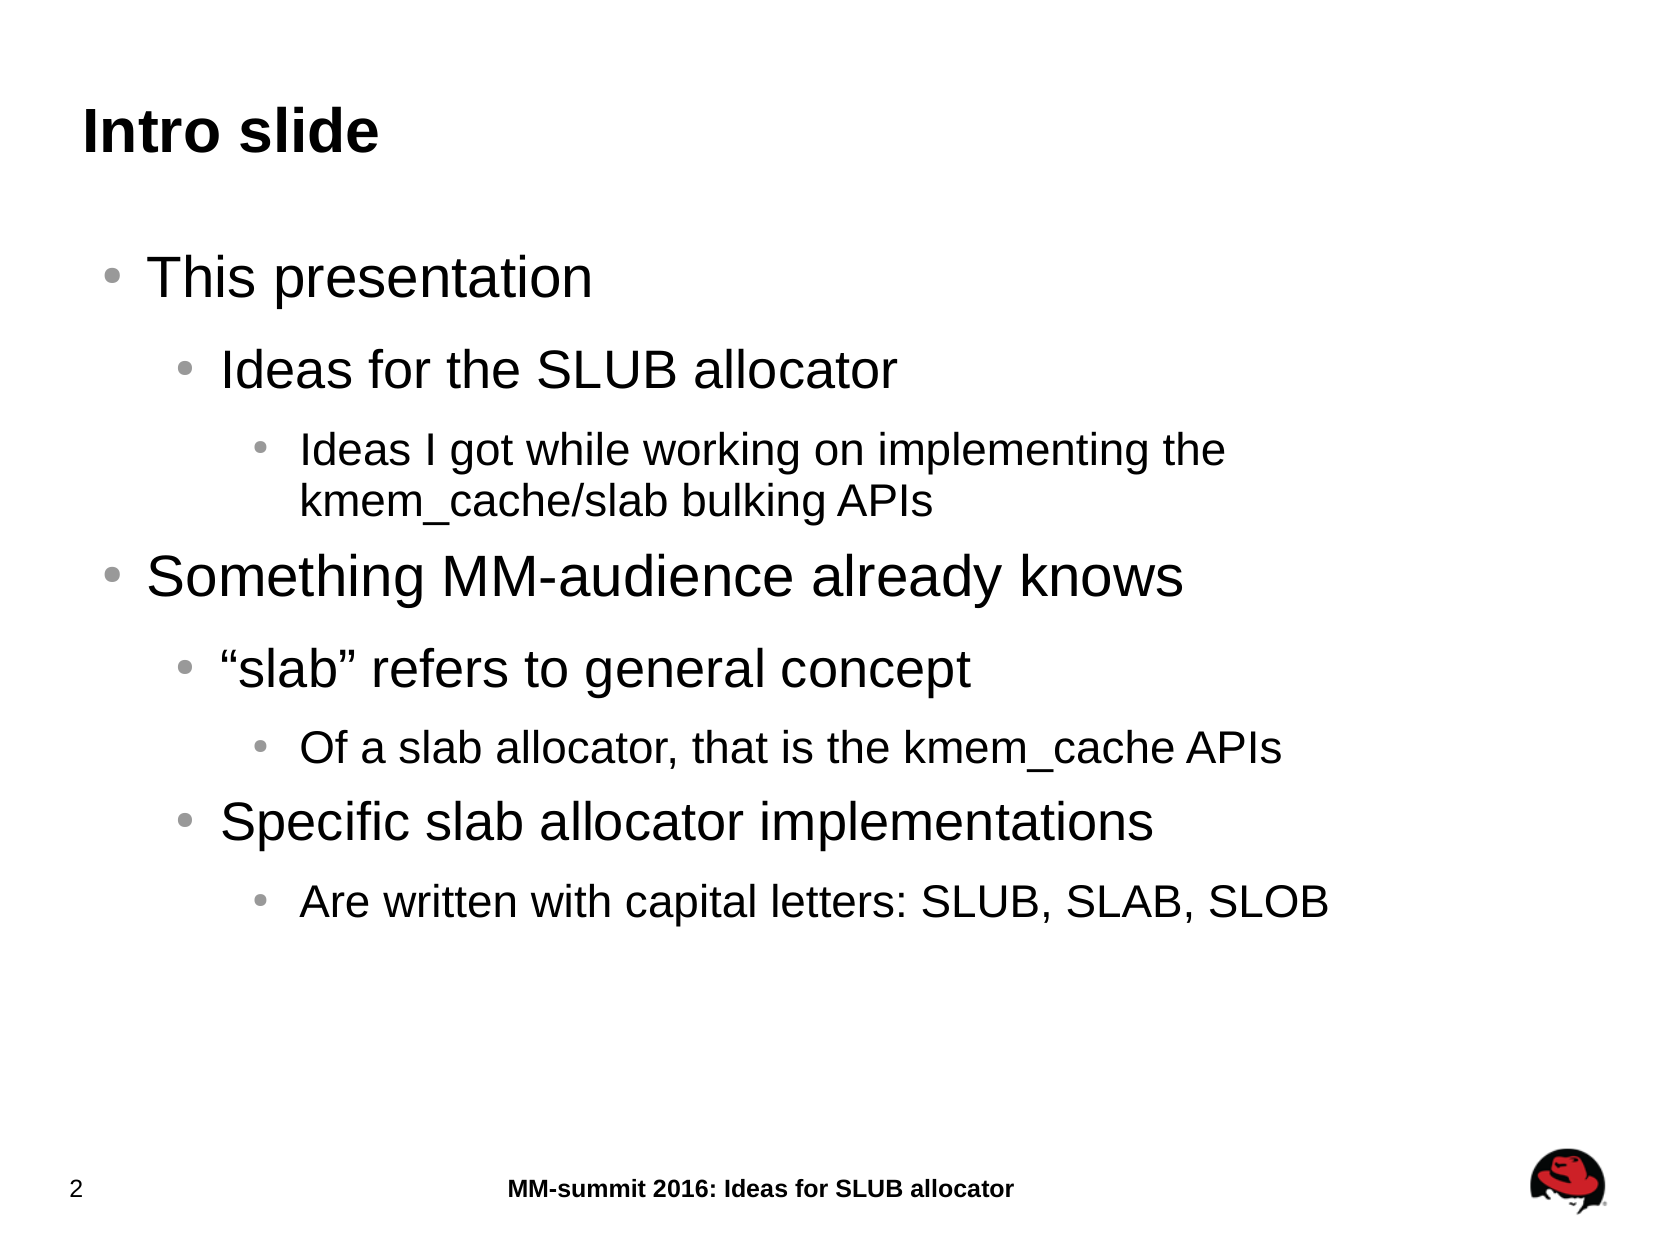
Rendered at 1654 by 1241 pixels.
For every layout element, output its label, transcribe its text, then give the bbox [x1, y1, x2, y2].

list This presentation Ideas for the SLUB allocator Ideas I got while working on implementing the kmem_cache/slab bulking APIs Something MM-audience already knows “slab” refers to general concept Of a slab allocator, that is the kmem_cache APIs Specific slab allocator implementations Are written with capital letters: SLUB, SLAB, SLOB [86, 244, 1576, 1039]
picture [1529, 1146, 1613, 1224]
title Intro slide [82, 37, 1571, 226]
